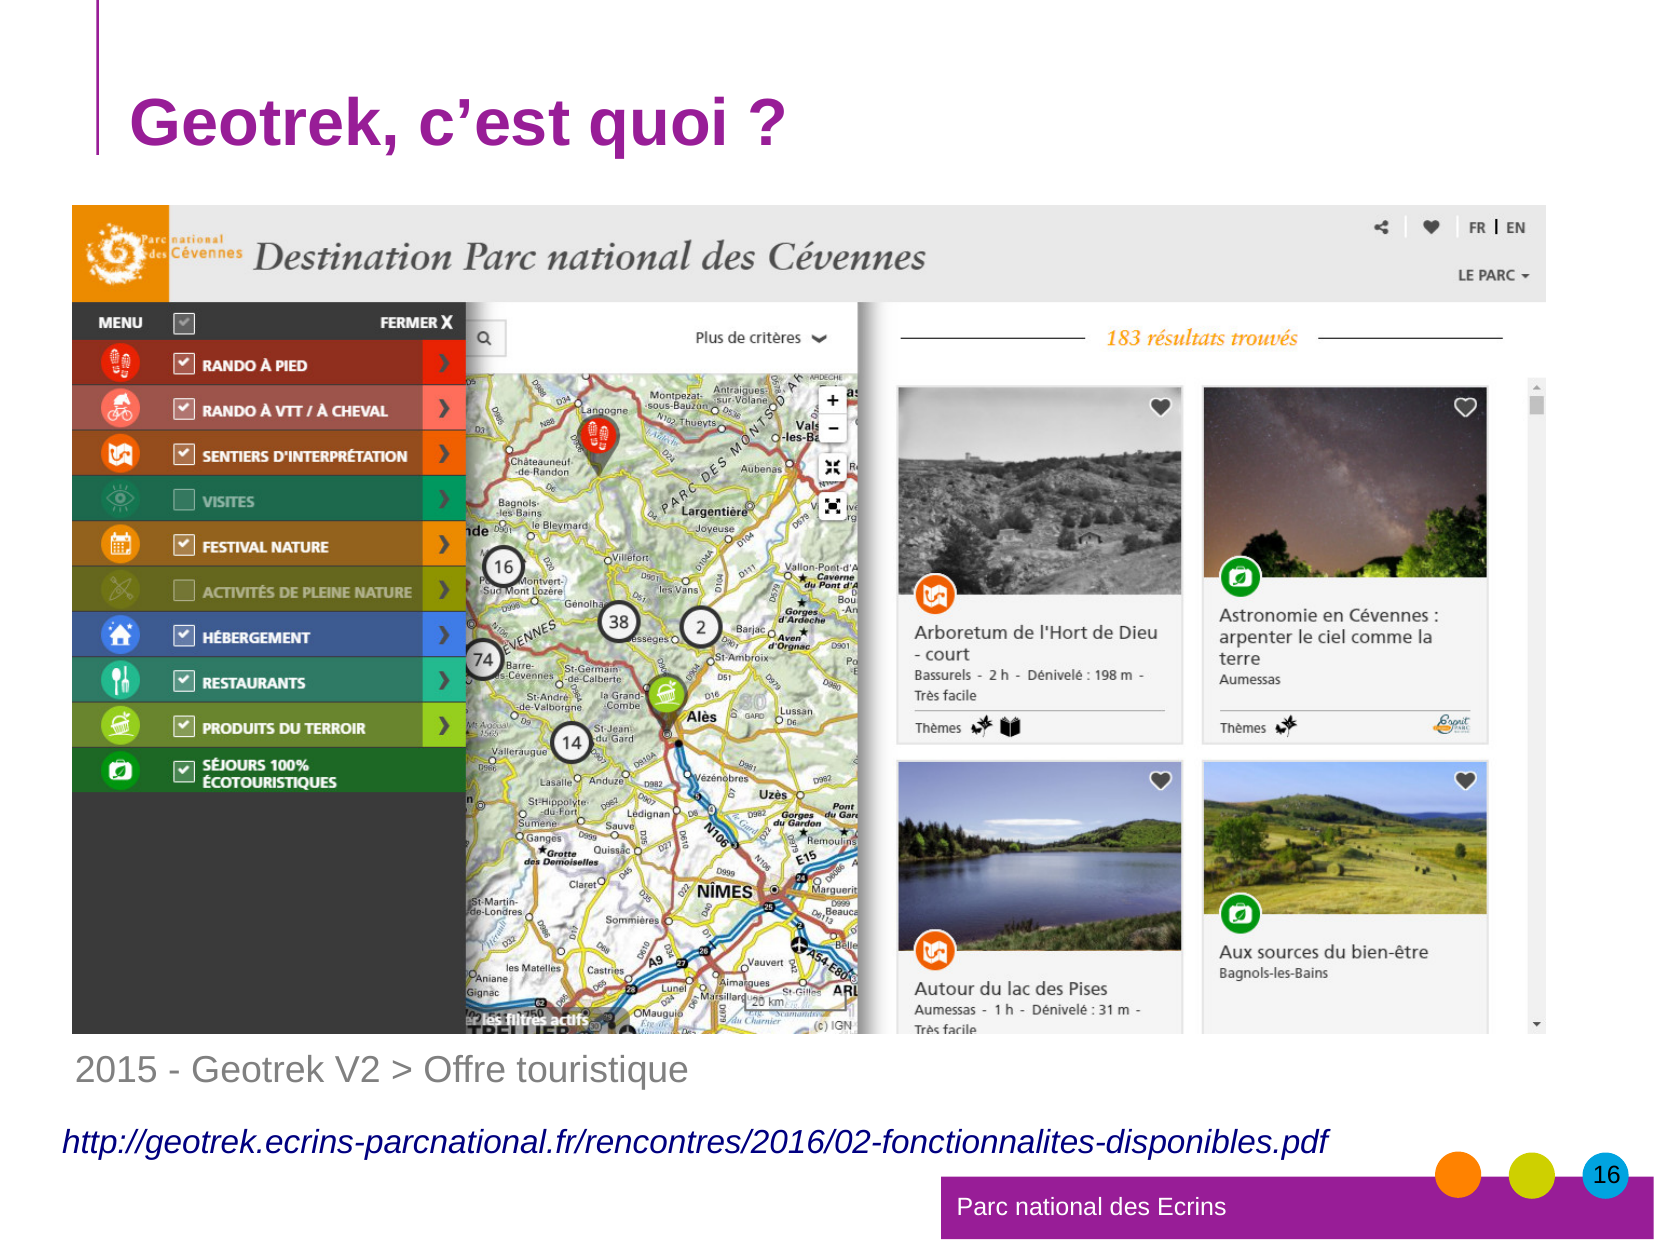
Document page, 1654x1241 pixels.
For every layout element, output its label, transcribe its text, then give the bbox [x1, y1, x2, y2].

title Geotrek, c’est quoi ? [129, 11, 1619, 160]
picture [72, 205, 1546, 1034]
text_box 2015 - Geotrek V2 > Offre touristique [60, 1041, 705, 1099]
text_box http://geotrek.ecrins-parcnational.fr/rencontres/2016/02-fonctionnalites-disponibles.pdf [47, 1116, 1512, 1174]
